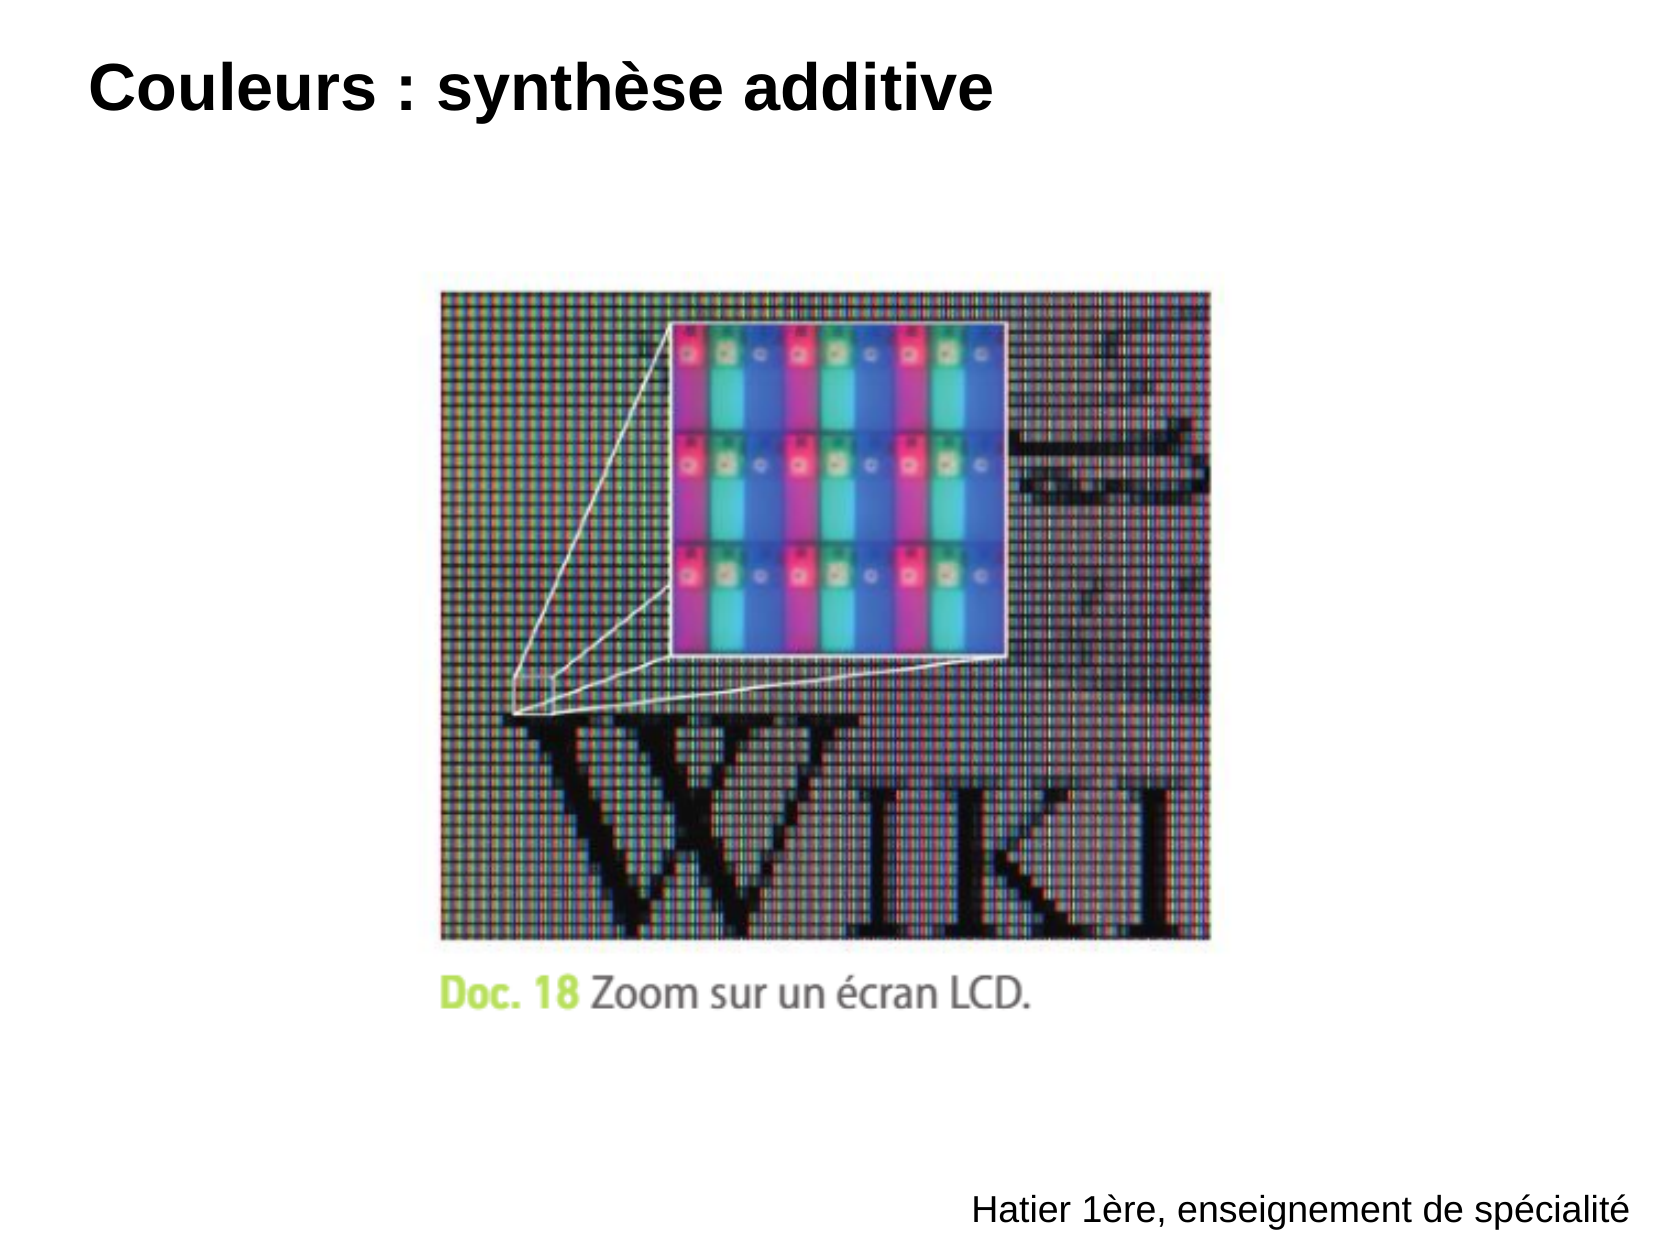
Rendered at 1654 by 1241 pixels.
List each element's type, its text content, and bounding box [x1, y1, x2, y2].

picture [413, 271, 1236, 1053]
text_box Hatier 1ère, enseignement de spécialité [956, 1181, 1654, 1241]
text_box Couleurs : synthèse additive [0, 0, 1607, 207]
